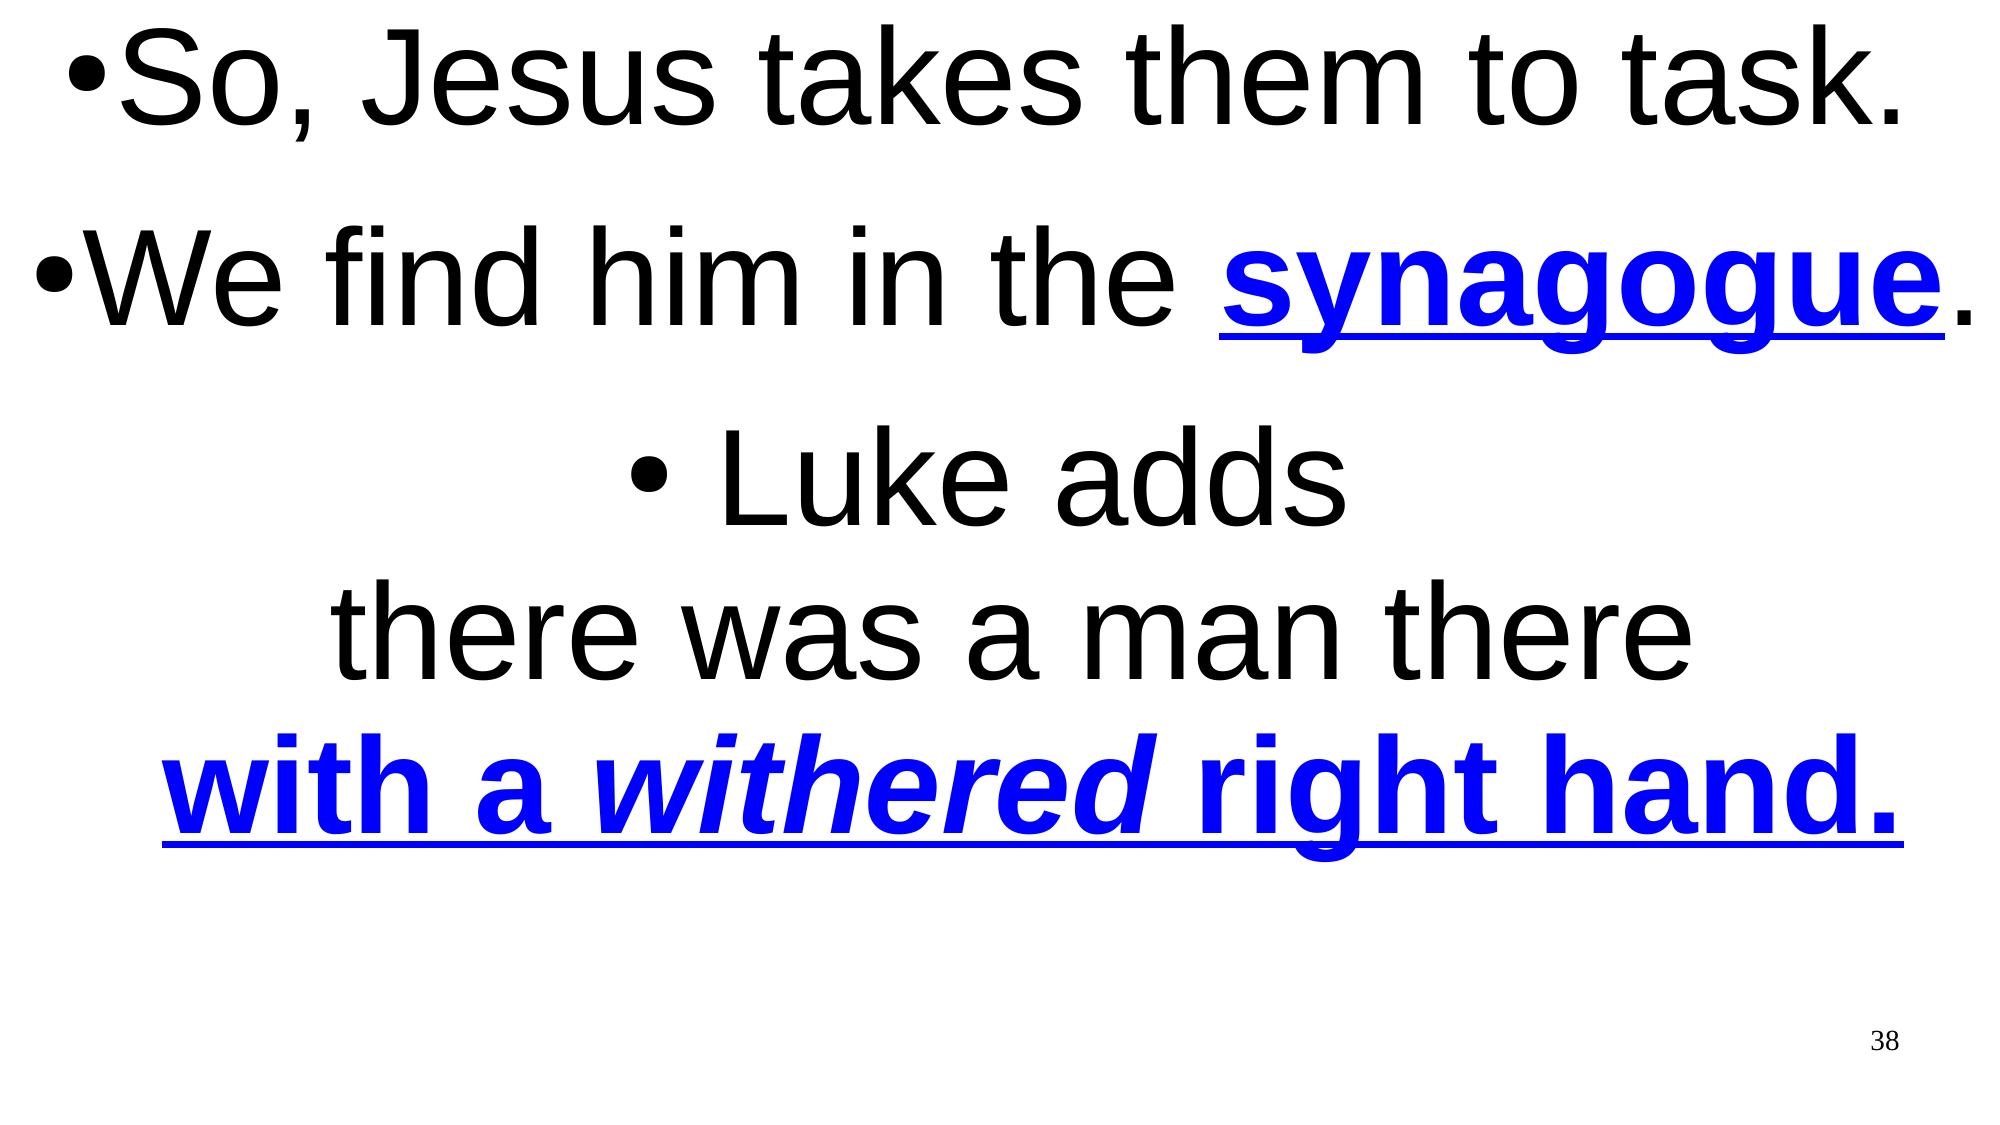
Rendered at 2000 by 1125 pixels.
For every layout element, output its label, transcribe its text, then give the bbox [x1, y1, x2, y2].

list So, Jesus takes them to task. We find him in the synagogue. Luke adds there was a man there with a withered right hand. [0, 0, 1996, 1123]
